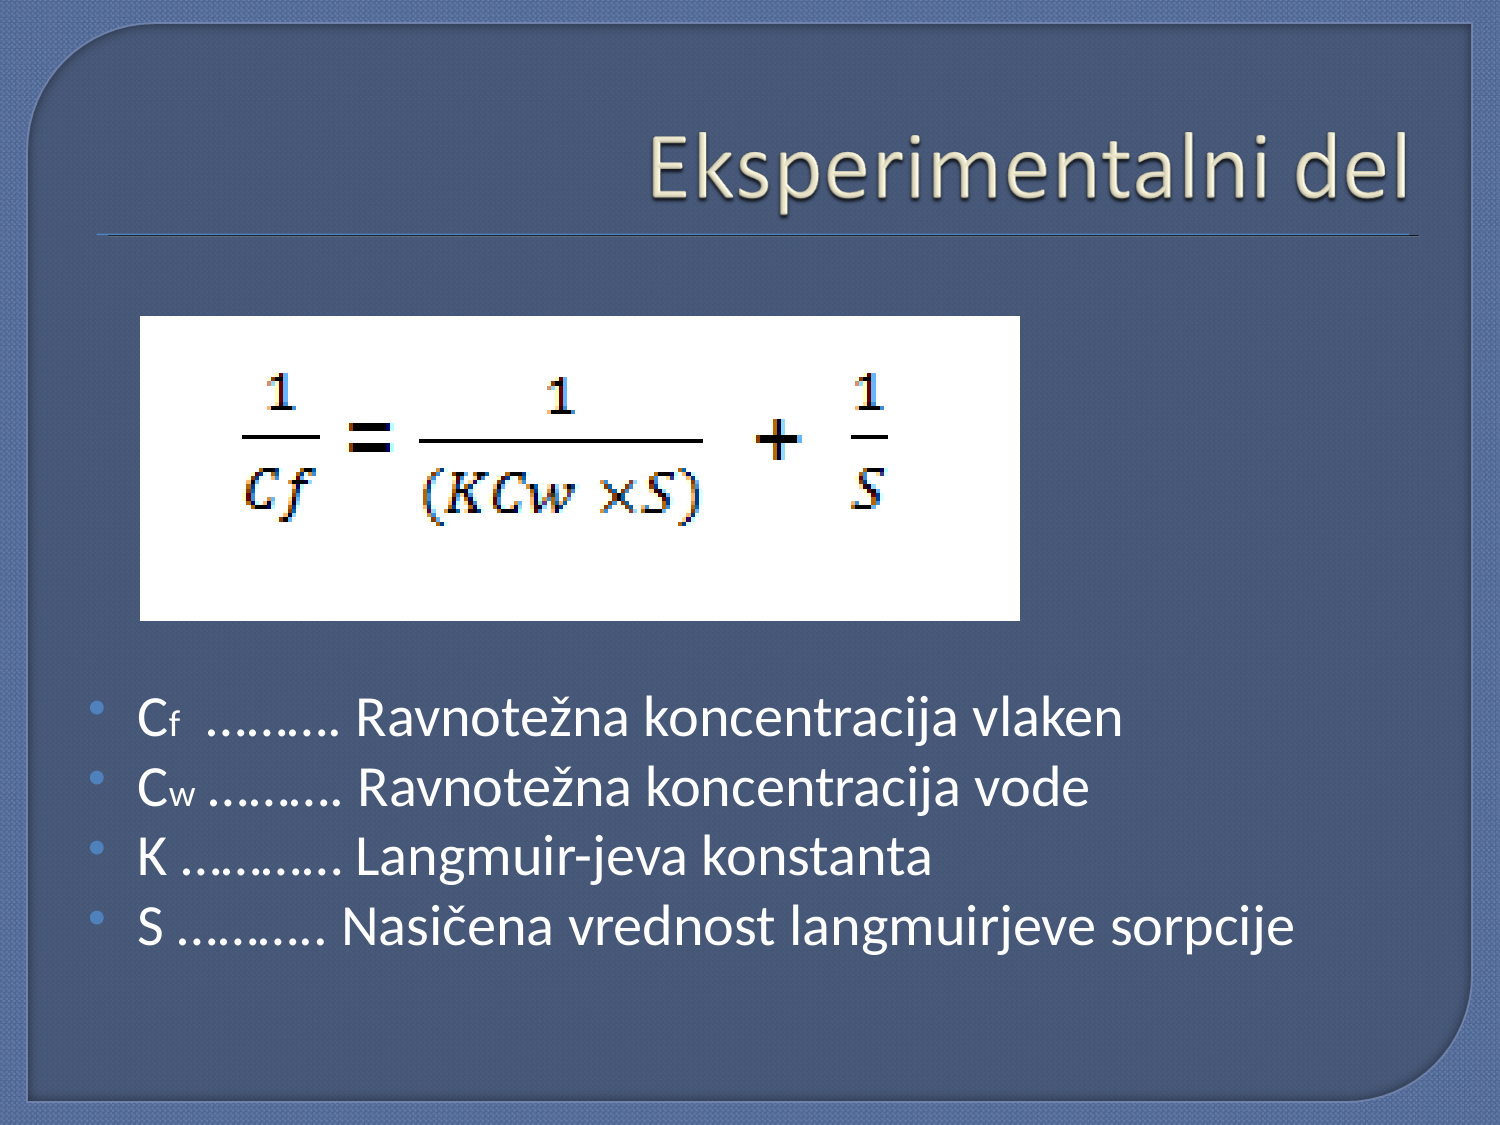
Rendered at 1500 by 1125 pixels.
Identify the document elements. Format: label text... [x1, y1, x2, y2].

list Cf ………. Ravnotežna koncentracija vlaken Cw ………. Ravnotežna koncentracija vode K ………… Langmuir-jeva konstanta S ……….. Nasičena vrednost langmuirjeve sorpcije [75, 270, 1426, 1035]
picture [0, 0, 1500, 1125]
text_box [75, 41, 1476, 291]
